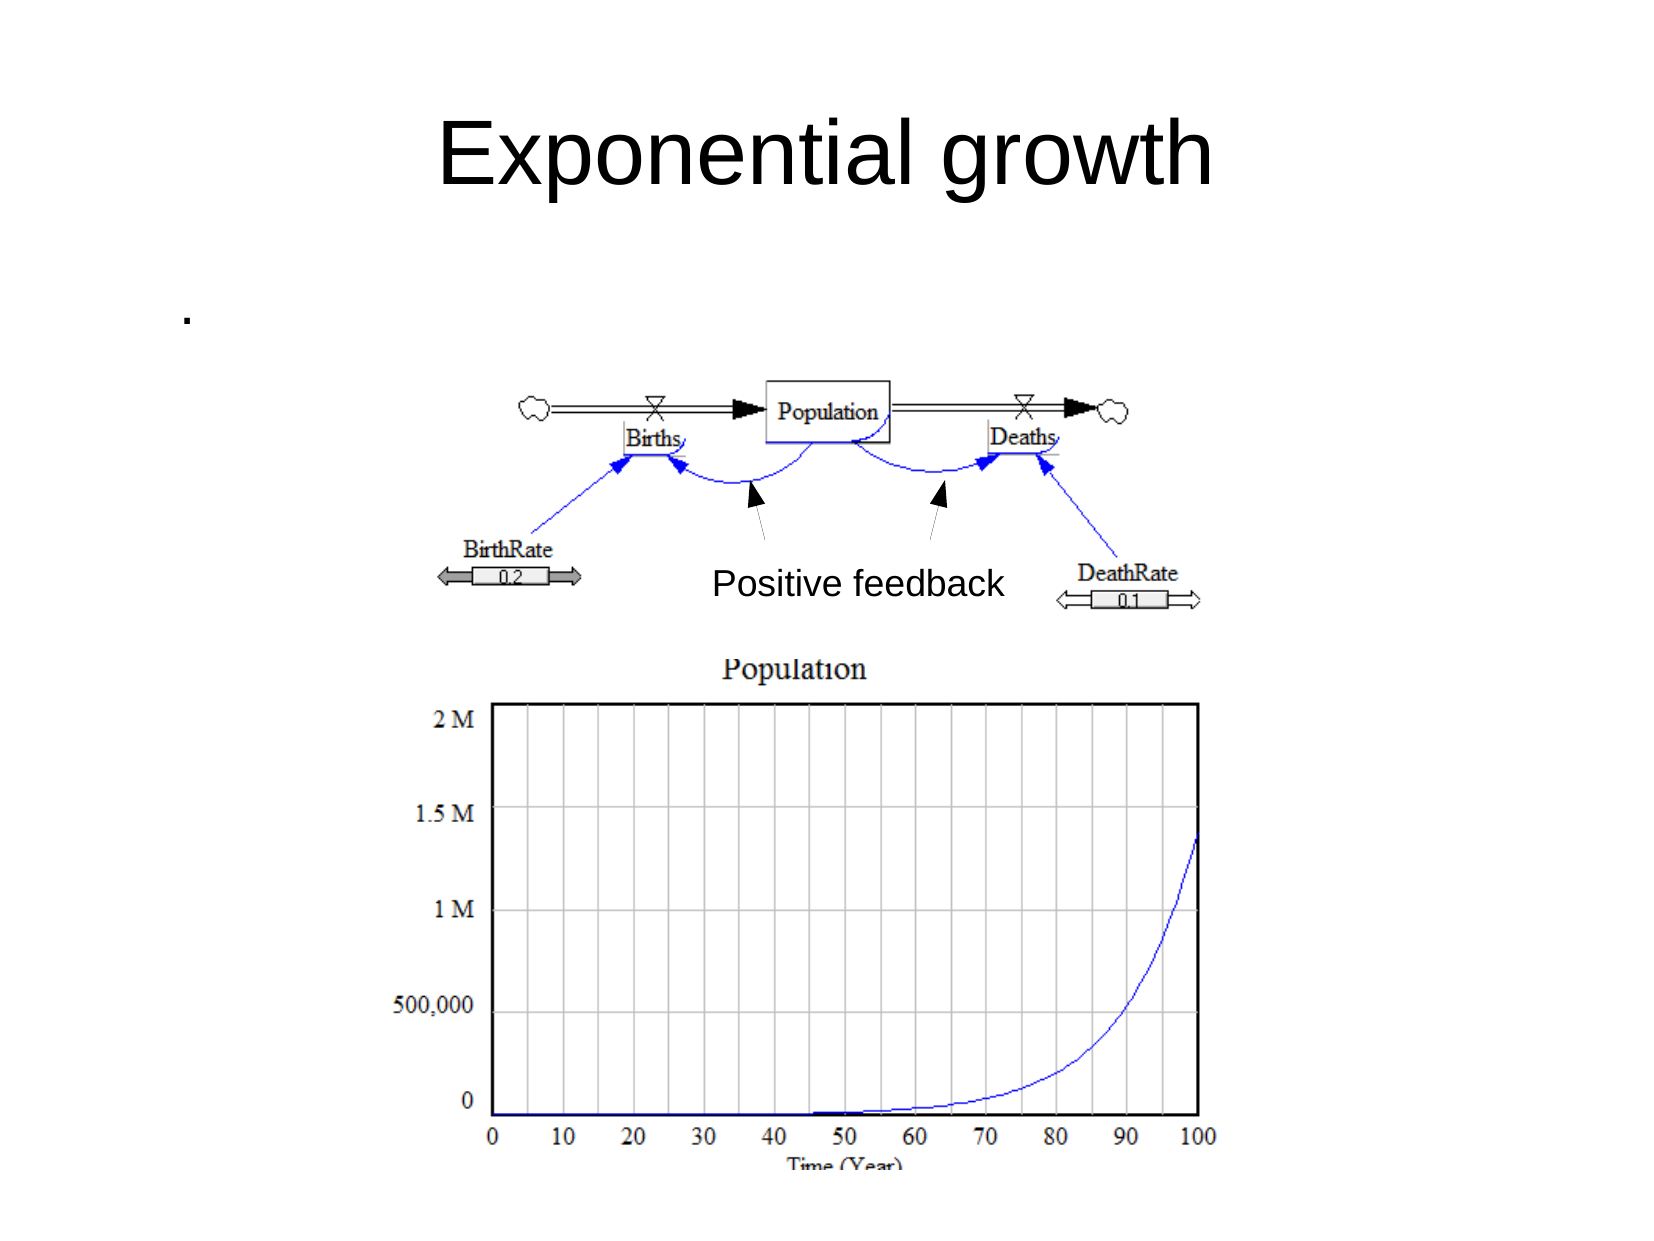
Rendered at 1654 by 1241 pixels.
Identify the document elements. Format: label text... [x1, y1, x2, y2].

text_box [165, 264, 1546, 610]
picture [352, 282, 1316, 1170]
text_box Positive feedback [697, 555, 1021, 627]
title Exponential growth [82, 49, 1571, 257]
